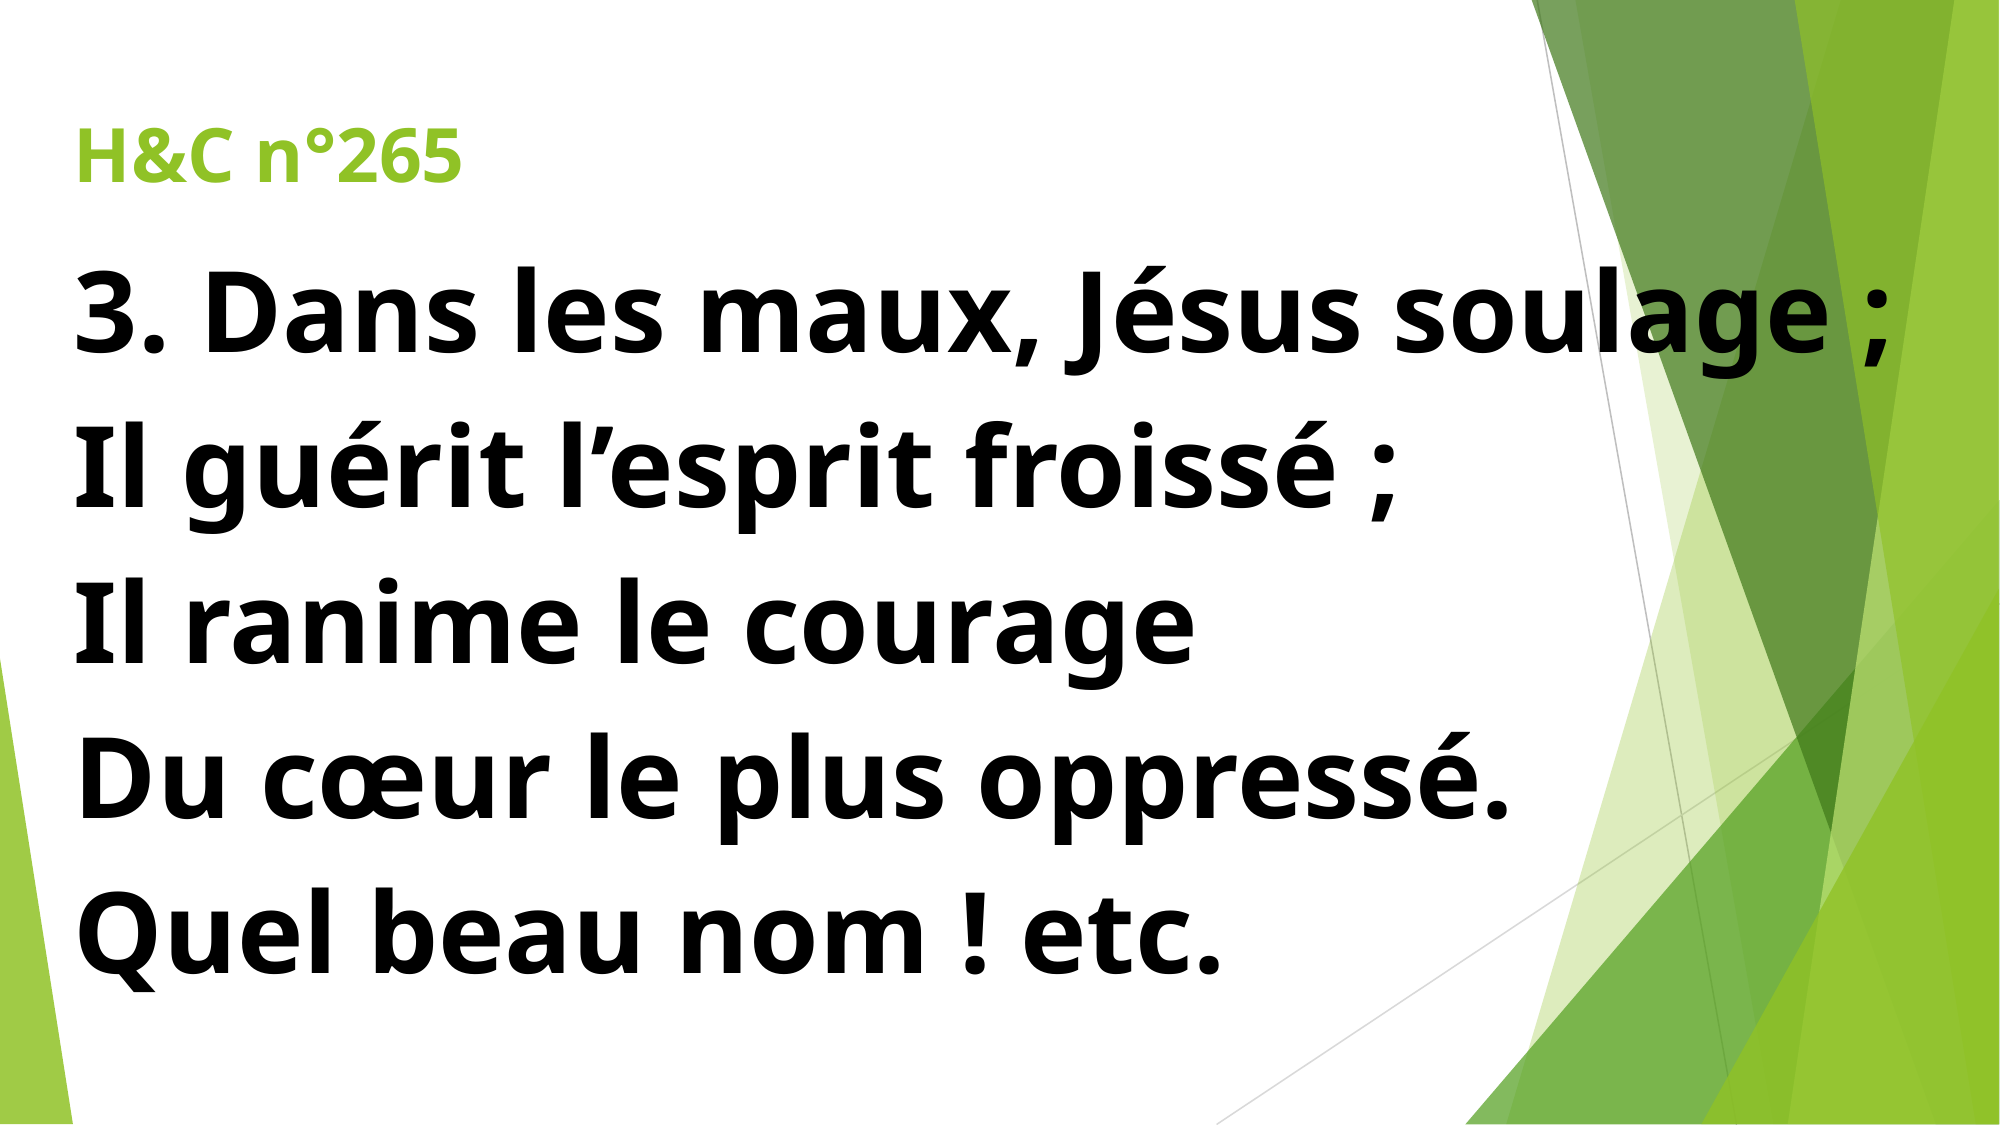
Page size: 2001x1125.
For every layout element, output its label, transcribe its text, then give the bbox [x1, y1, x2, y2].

text_box 3. Dans les maux, Jésus soulage ; Il guérit l’esprit froissé ; Il ranime le courage Du cœur le plus oppressé. Quel beau nom ! etc. [59, 212, 1961, 1074]
text_box H&C n°265 [59, 99, 1522, 212]
